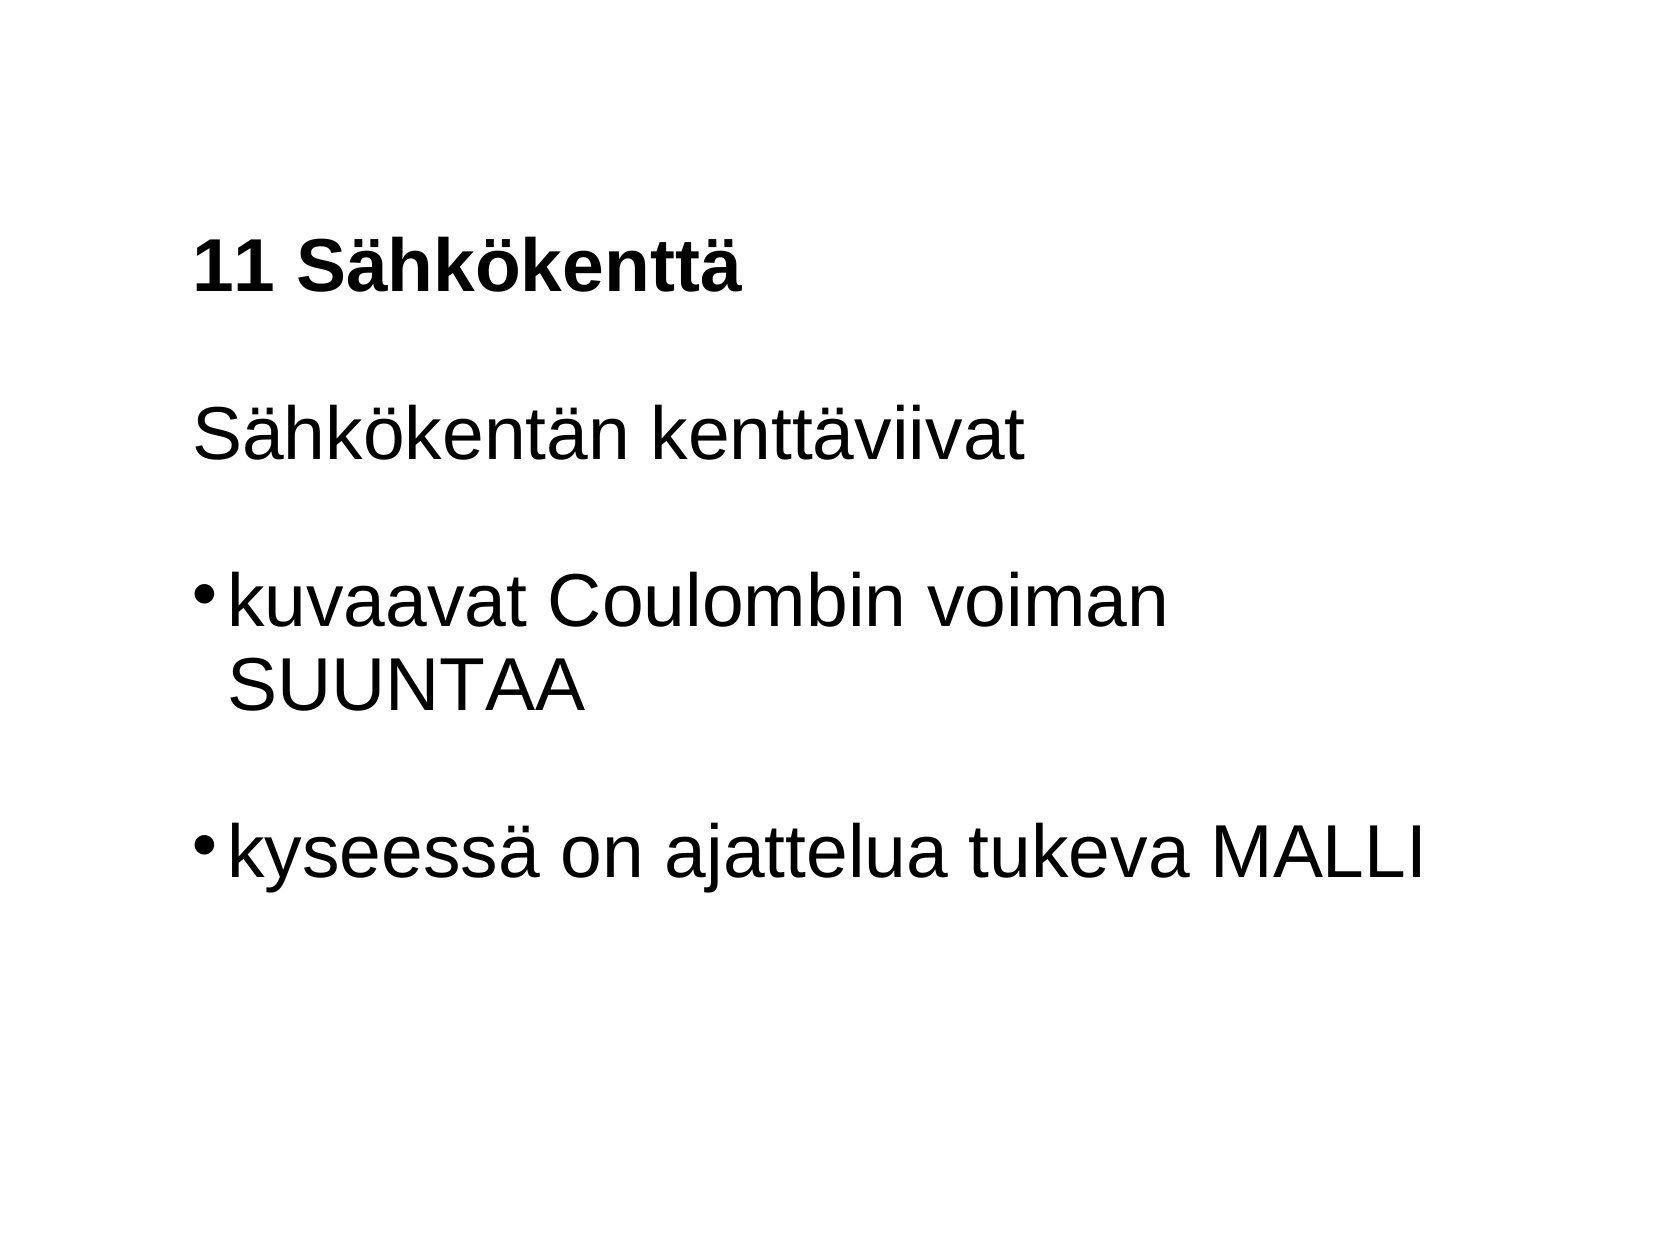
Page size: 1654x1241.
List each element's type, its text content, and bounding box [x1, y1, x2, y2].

text_box 11 Sähkökenttä Sähkökentän kenttäviivat kuvaavat Coulombin voiman SUUNTAA kyseessä on ajattelua tukeva MALLI [177, 212, 1524, 1068]
